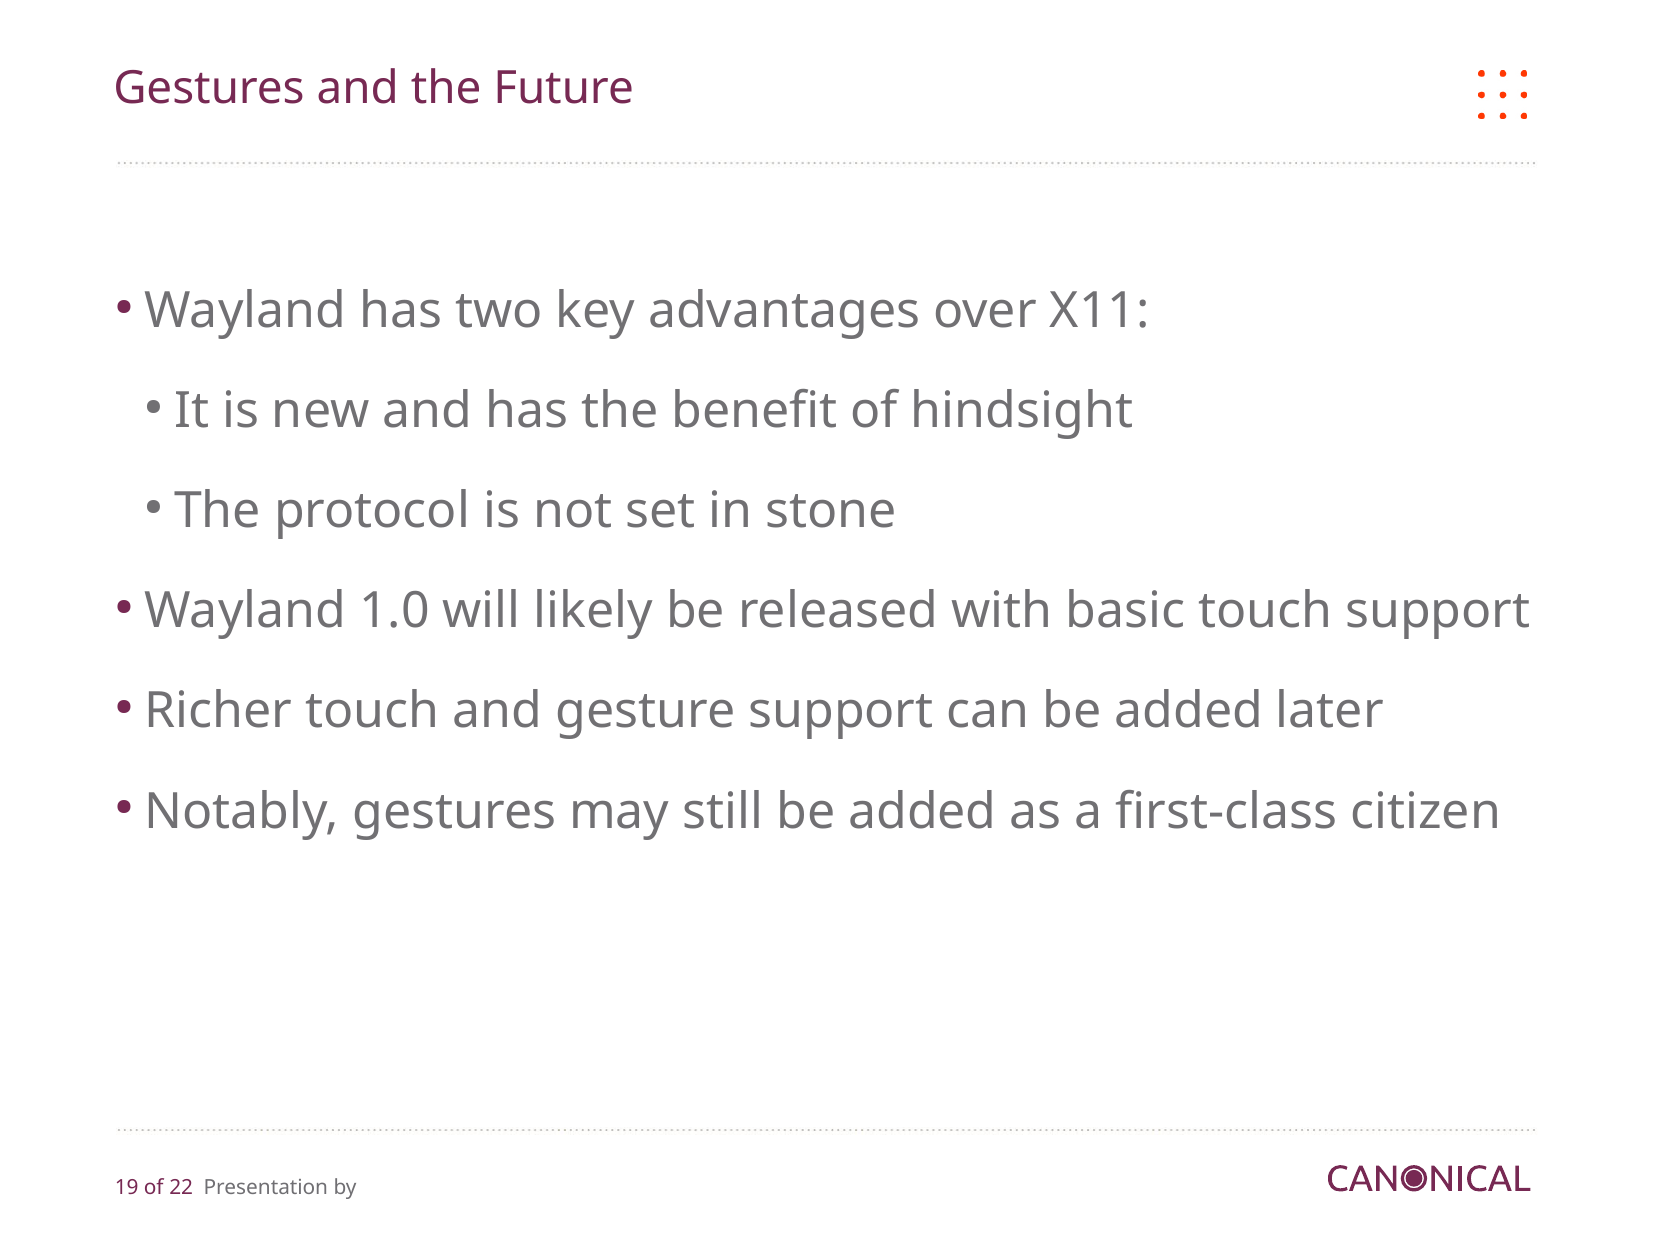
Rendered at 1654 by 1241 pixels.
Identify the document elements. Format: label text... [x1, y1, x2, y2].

title Gestures and the Future [113, 64, 1382, 107]
list Wayland has two key advantages over X11: It is new and has the benefit of hindsight The protocol is not set in stone Wayland 1.0 will likely be released with basic touch support Richer touch and gesture support can be added later Notably, gestures may still be added as a first-class citizen [115, 257, 1540, 1076]
picture [116, 160, 1539, 168]
picture [1478, 70, 1527, 119]
picture [116, 1128, 1539, 1135]
